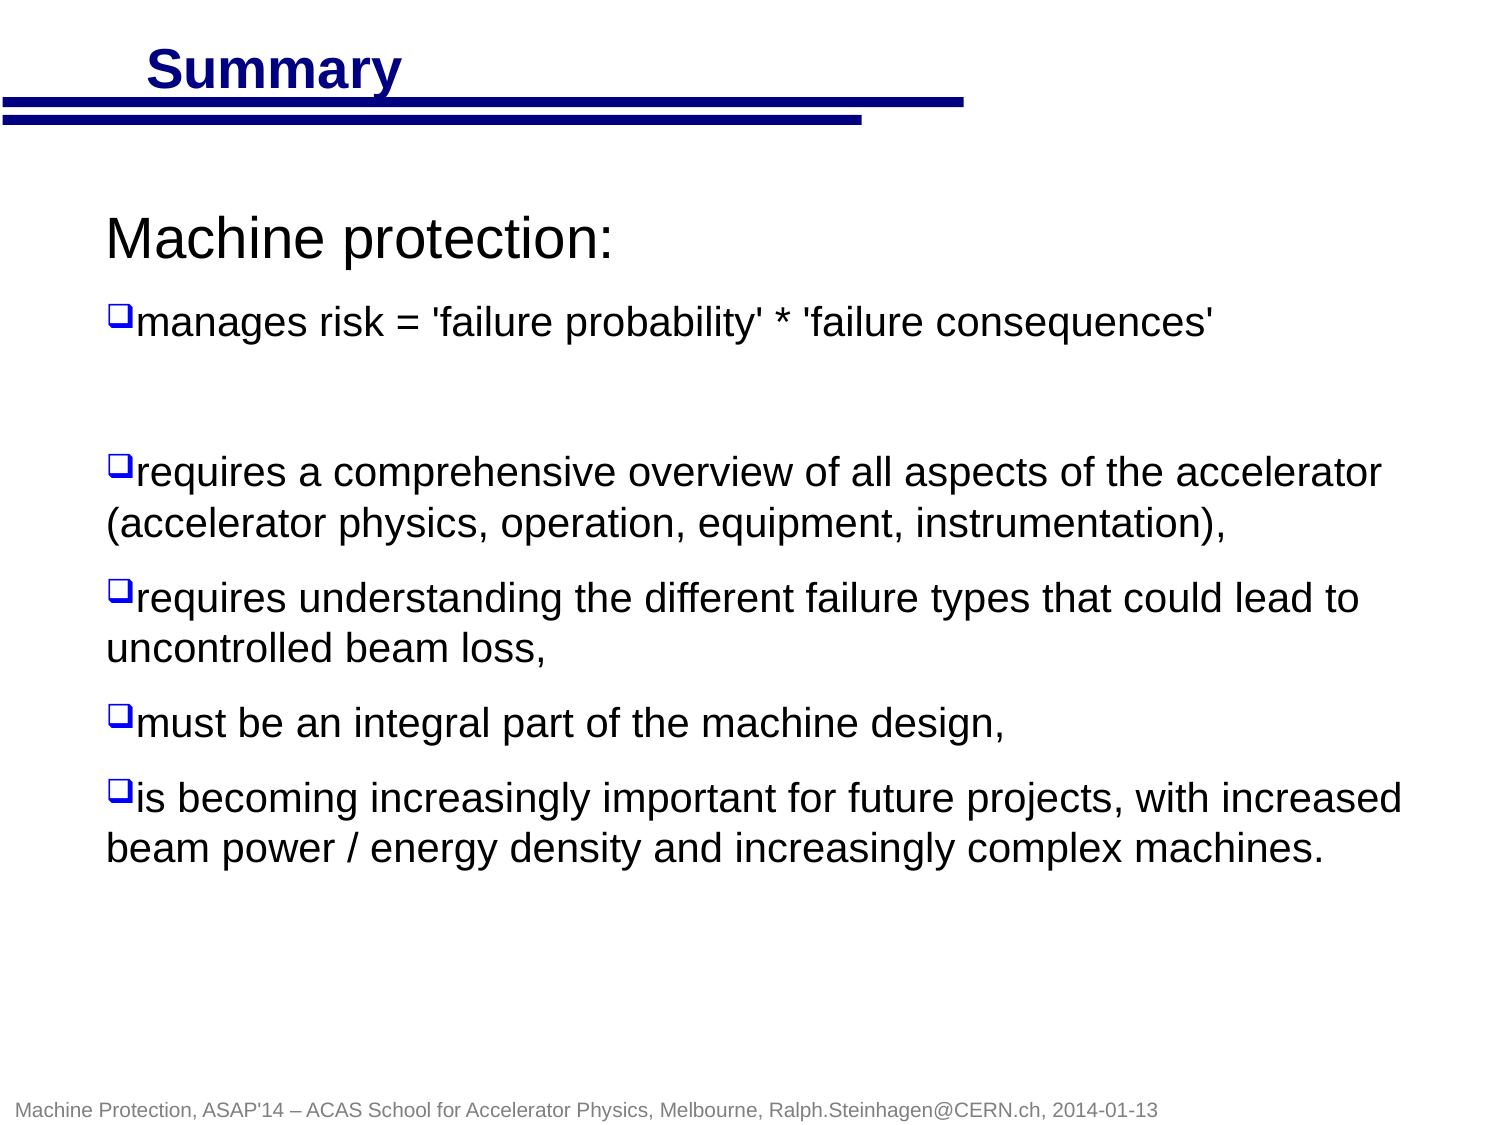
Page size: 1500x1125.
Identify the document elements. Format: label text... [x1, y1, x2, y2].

title Summary [131, 0, 1350, 132]
text_box Machine protection: manages risk = 'failure probability' * 'failure consequences' requires a comprehensive overview of all aspects of the accelerator (accelerator physics, operation, equipment, instrumentation), requires understanding the different failure types that could lead to uncontrolled beam loss, must be an integral part of the machine design, is becoming increasingly important for future projects, with increased beam power / energy density and increasingly complex machines. [91, 192, 1444, 879]
